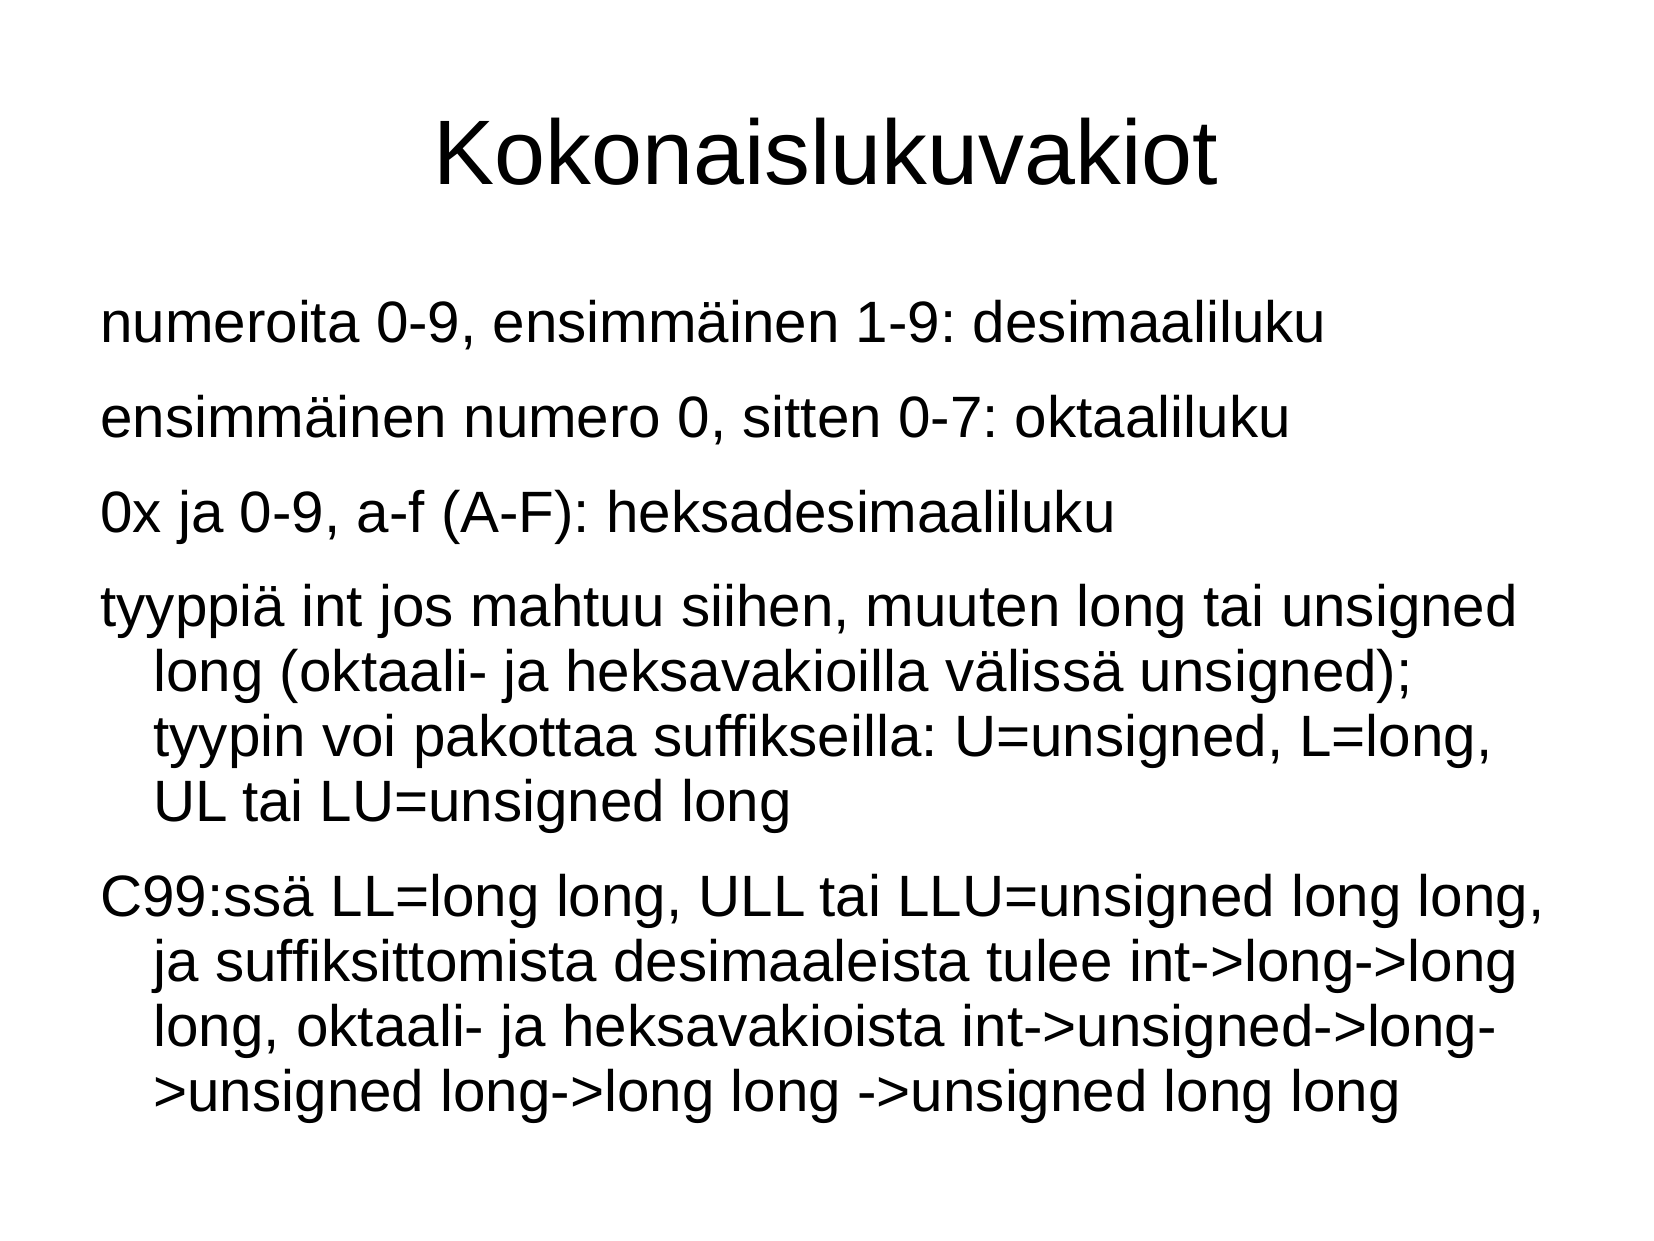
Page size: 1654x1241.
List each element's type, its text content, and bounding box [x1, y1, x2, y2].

title Kokonaislukuvakiot [82, 49, 1571, 257]
list numeroita 0-9, ensimmäinen 1-9: desimaaliluku ensimmäinen numero 0, sitten 0-7: oktaaliluku 0x ja 0-9, a-f (A-F): heksadesimaaliluku tyyppiä int jos mahtuu siihen, muuten long tai unsigned long (oktaali- ja heksavakioilla välissä unsigned); tyypin voi pakottaa suffikseilla: U=unsigned, L=long, UL tai LU=unsigned long C99:ssä LL=long long, ULL tai LLU=unsigned long long, ja suffiksittomista desimaaleista tulee int->long->long long, oktaali- ja heksavakioista int->unsigned->long->unsigned long->long long ->unsigned long long [82, 290, 1571, 1124]
